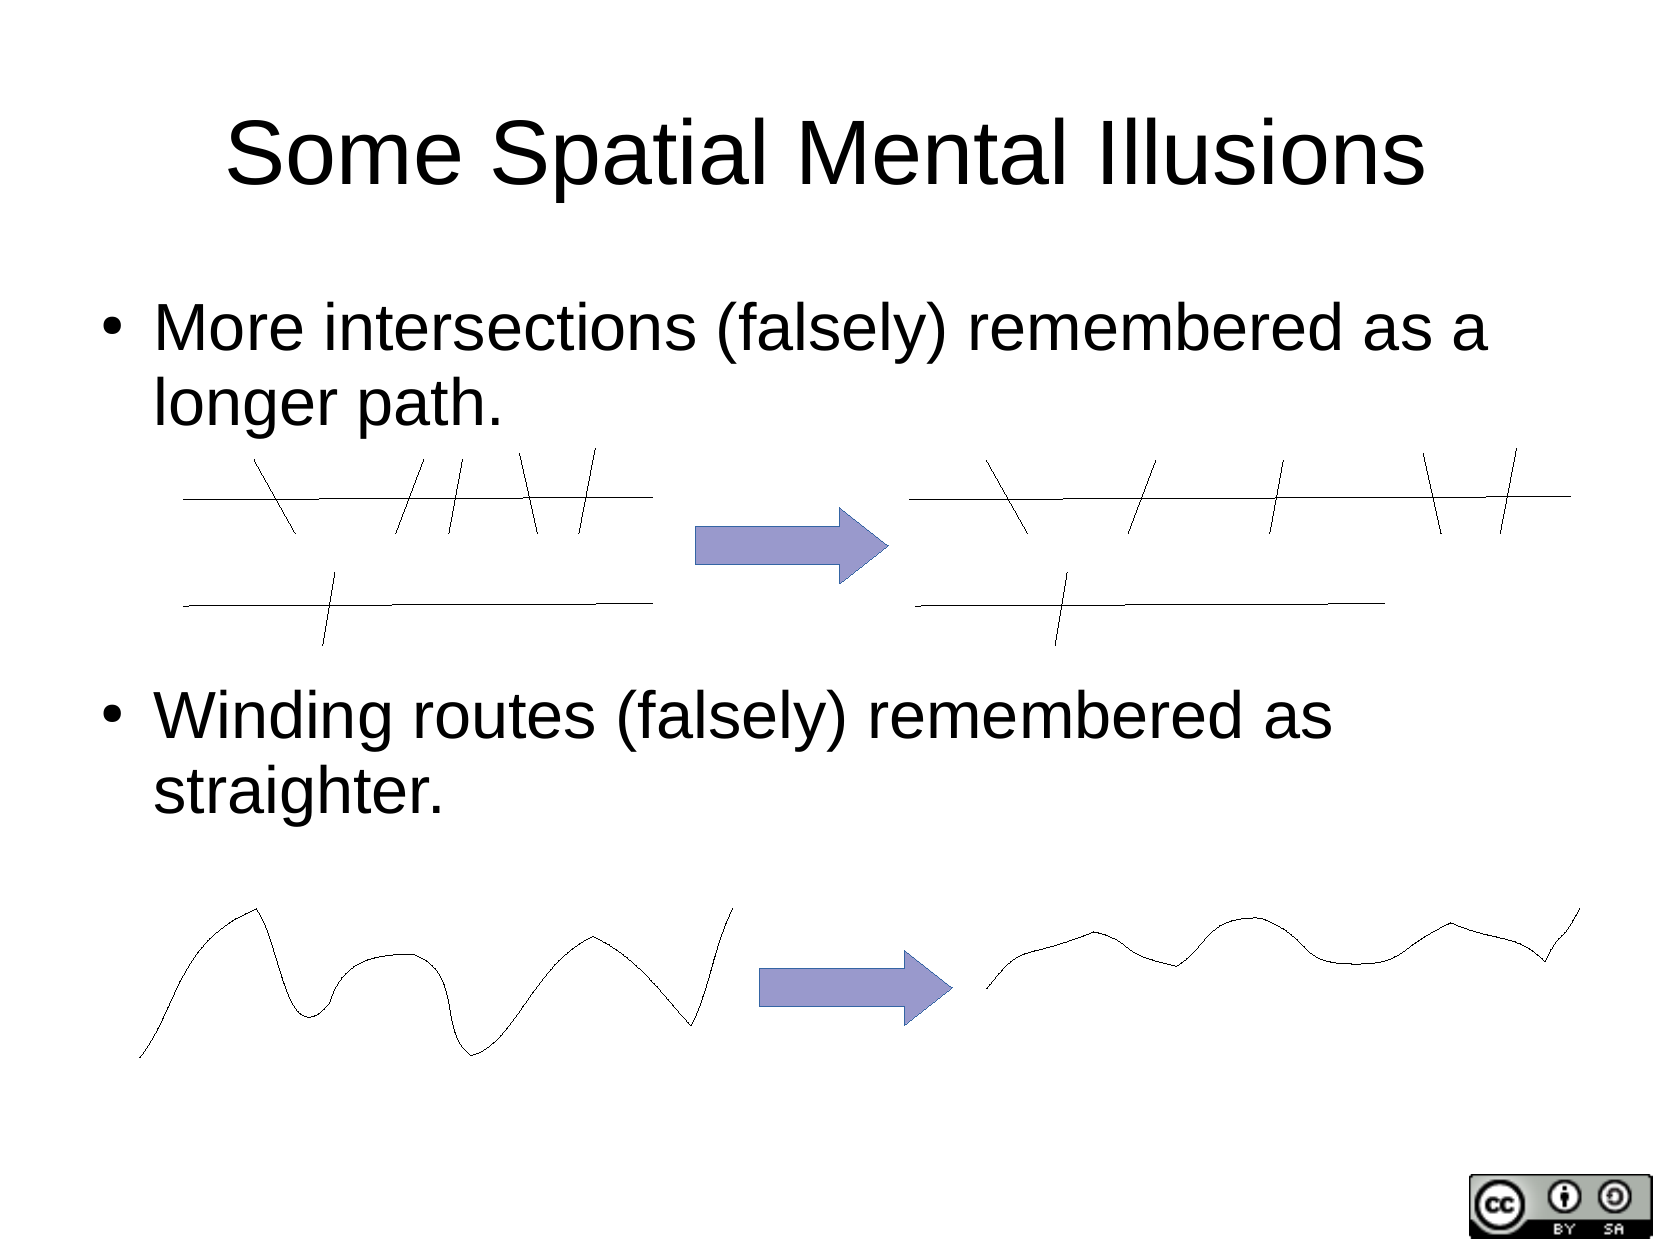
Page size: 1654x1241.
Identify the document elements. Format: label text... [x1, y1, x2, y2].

list More intersections (falsely) remembered as a longer path. Winding routes (falsely) remembered as straighter. [82, 290, 1571, 1010]
text_box [759, 950, 953, 1026]
text_box [695, 507, 889, 584]
title Some Spatial Mental Illusions [82, 49, 1571, 257]
picture [1469, 1174, 1653, 1239]
